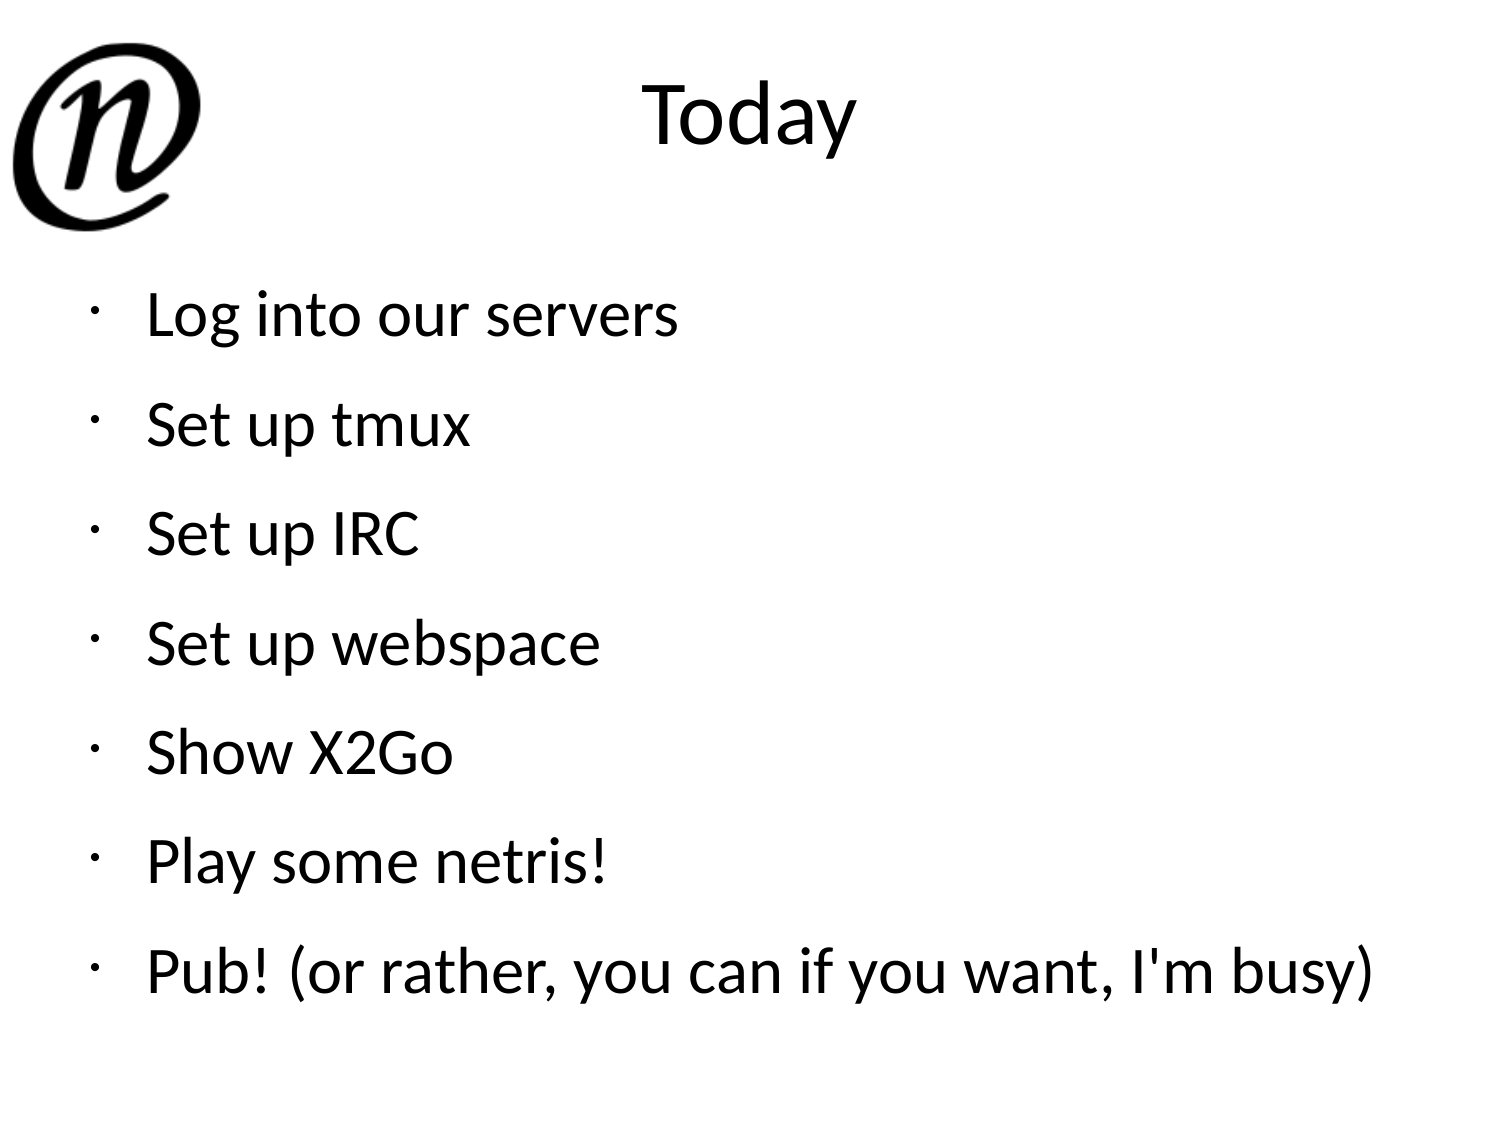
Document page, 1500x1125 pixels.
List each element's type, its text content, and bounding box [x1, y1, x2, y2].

picture [0, 30, 214, 245]
title Today [75, 45, 1425, 233]
list Log into our servers Set up tmux Set up IRC Set up webspace Show X2Go Play some netris! Pub! (or rather, you can if you want, I'm busy) [75, 262, 1441, 1005]
